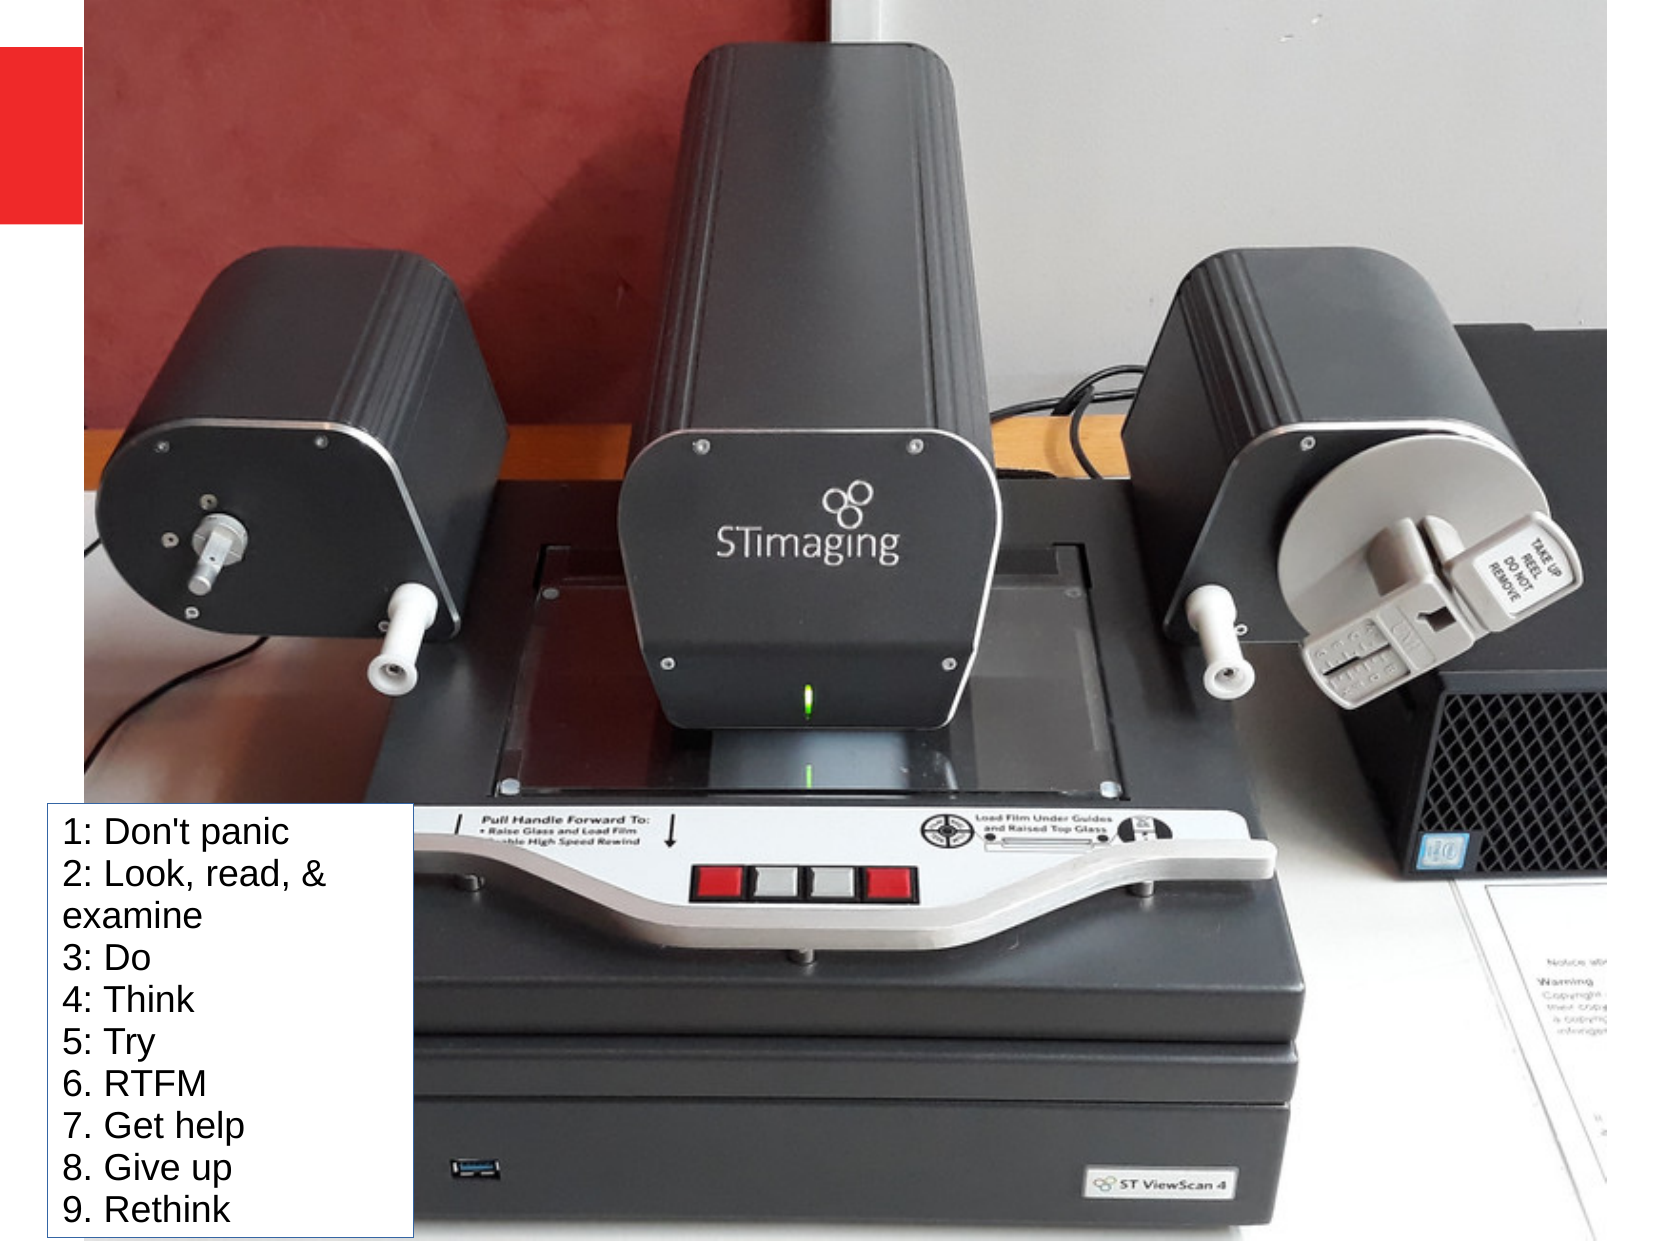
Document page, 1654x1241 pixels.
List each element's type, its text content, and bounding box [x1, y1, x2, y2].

text_box 1: Don't panic 2: Look, read, & examine 3: Do 4: Think 5: Try 6. RTFM 7. Get help 8. Give up 9. Rethink [47, 803, 414, 1238]
picture [84, 0, 1607, 1241]
